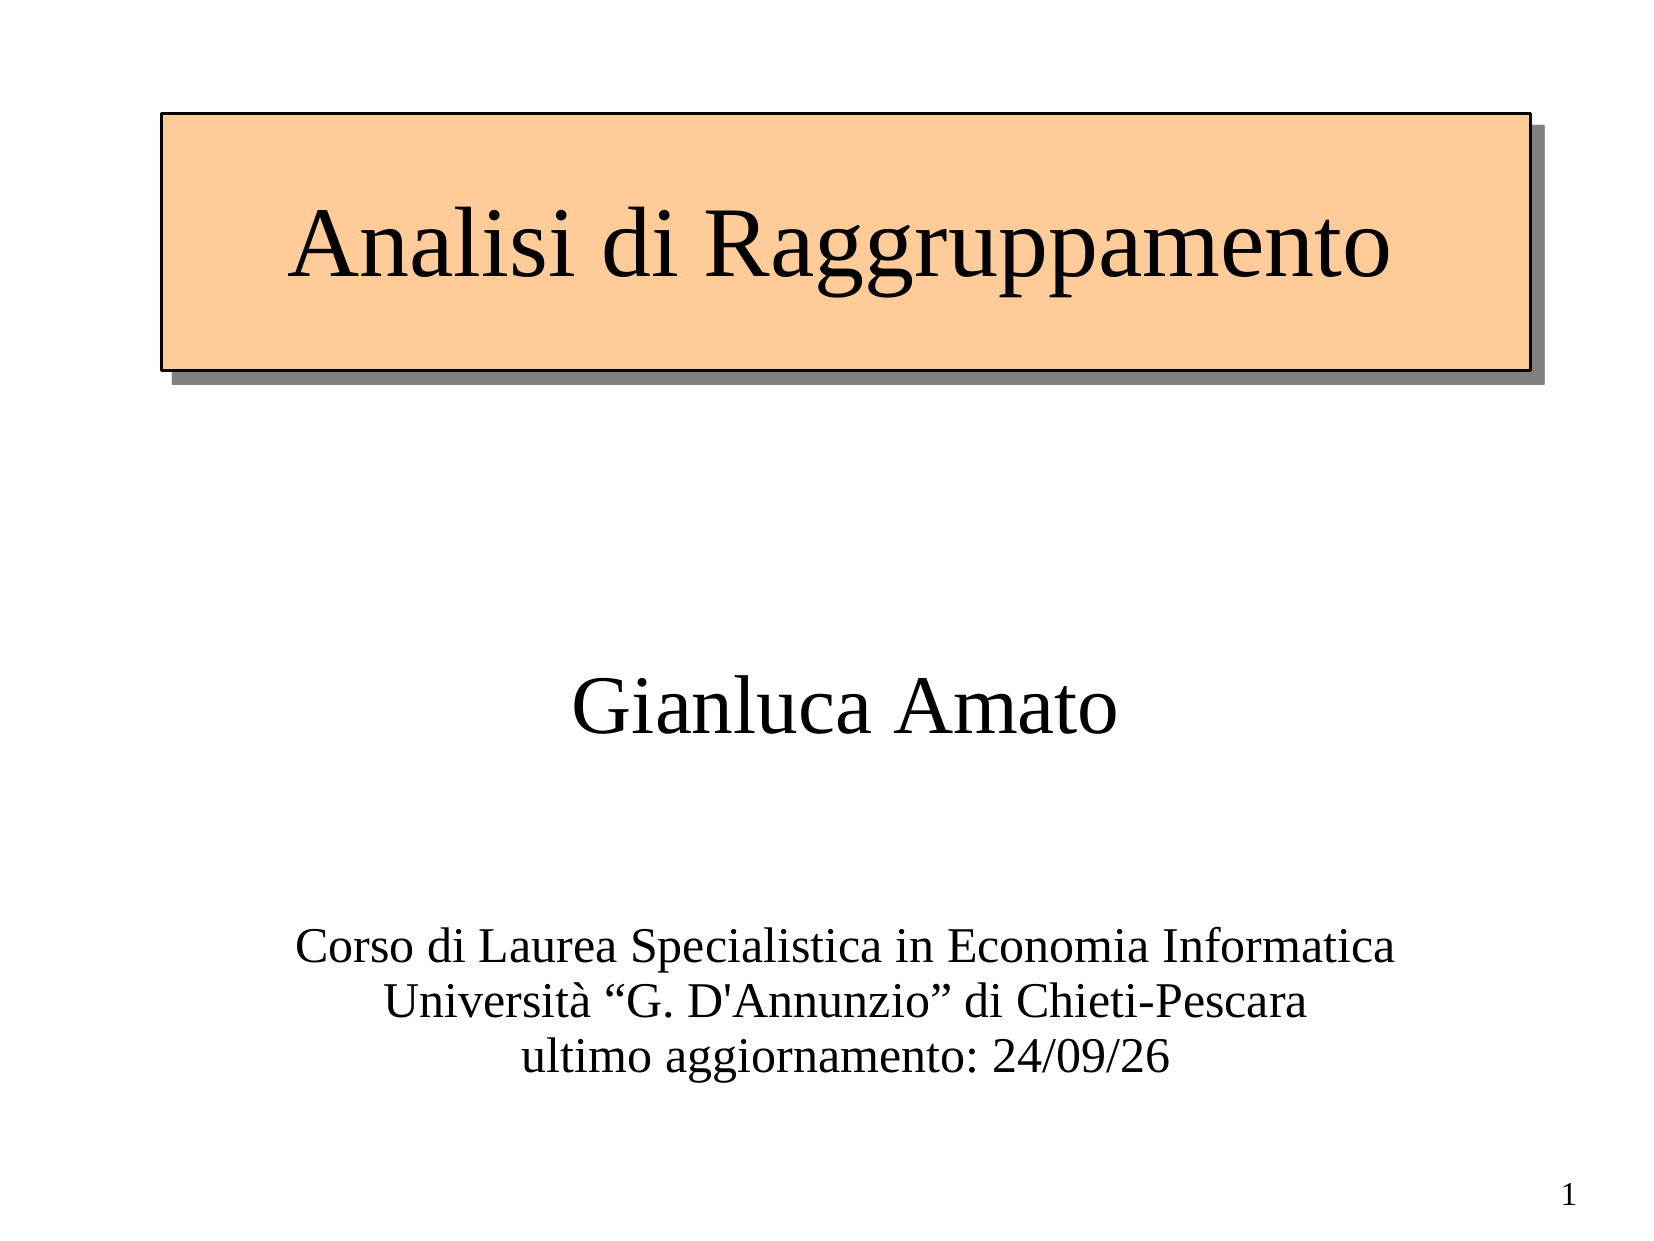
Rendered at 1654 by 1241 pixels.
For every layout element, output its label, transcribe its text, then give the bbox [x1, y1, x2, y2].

text_box Gianluca Amato Corso di Laurea Specialistica in Economia Informatica Università “G. D'Annunzio” di Chieti-Pescara ultimo aggiornamento: 25/05/09 [250, 659, 1443, 1084]
text_box Analisi di Raggruppamento [161, 113, 1531, 371]
